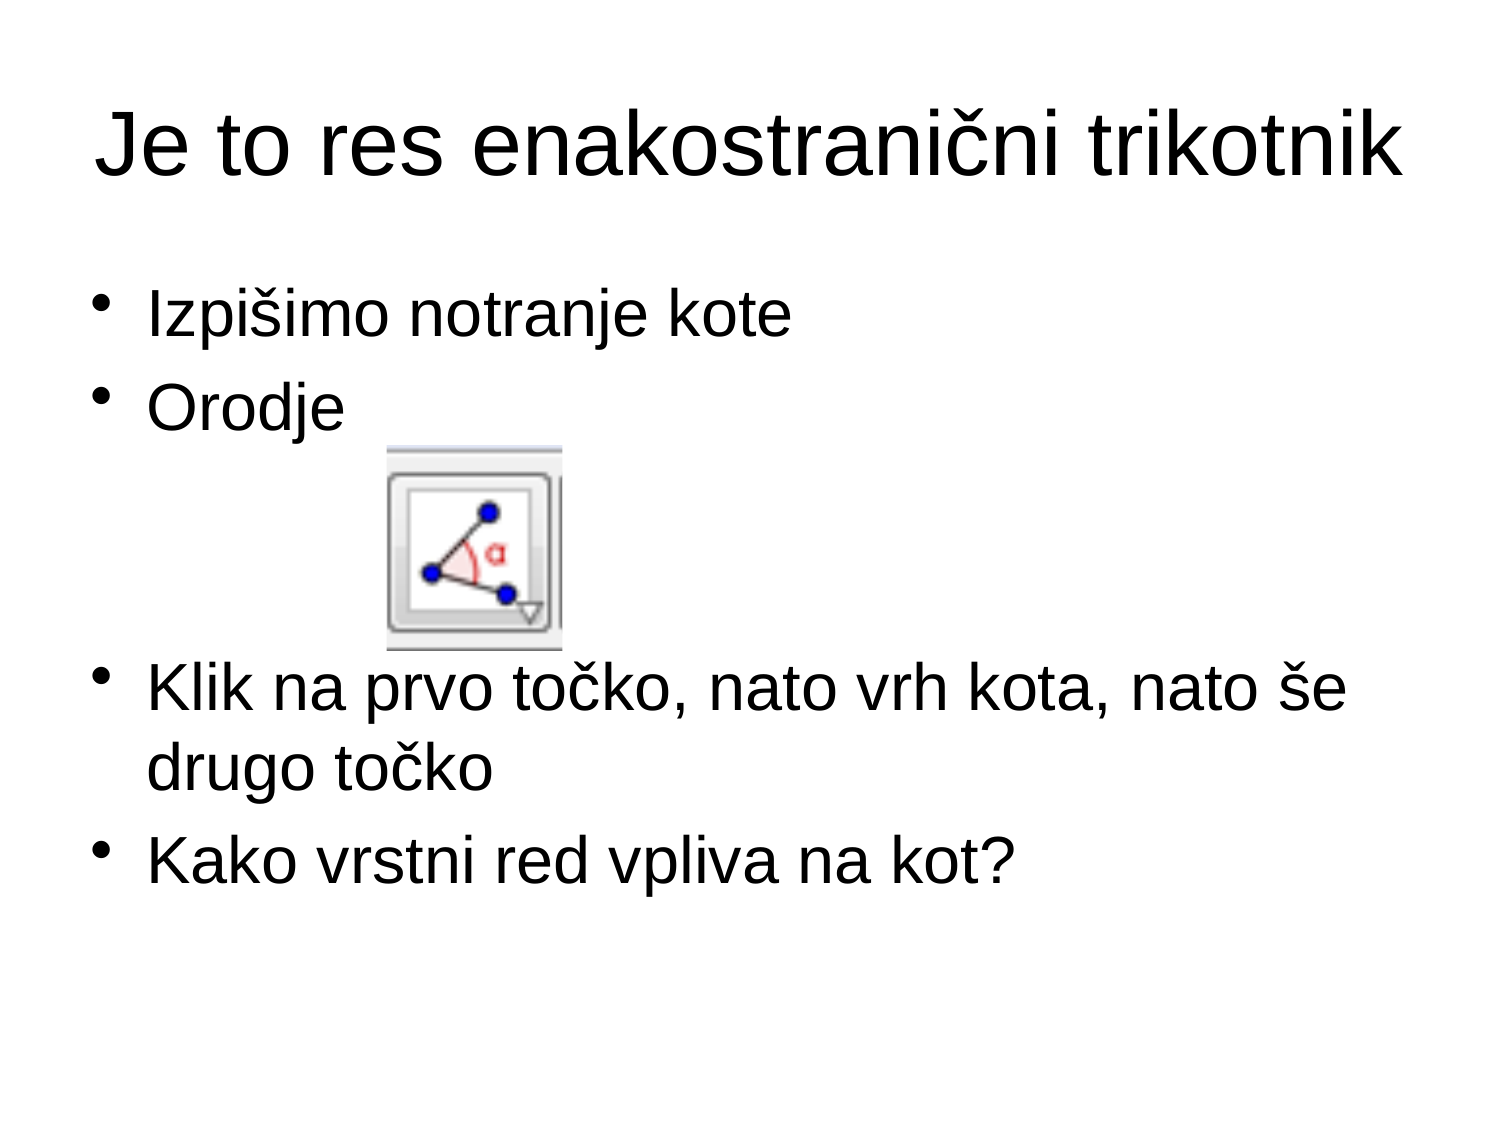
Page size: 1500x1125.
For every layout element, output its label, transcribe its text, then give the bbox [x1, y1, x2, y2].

list Izpišimo notranje kote Orodje Klik na prvo točko, nato vrh kota, nato še drugo točko Kako vrstni red vpliva na kot? [75, 262, 1425, 1005]
picture [386, 445, 563, 651]
title Je to res enakostranični trikotnik [75, 45, 1425, 233]
